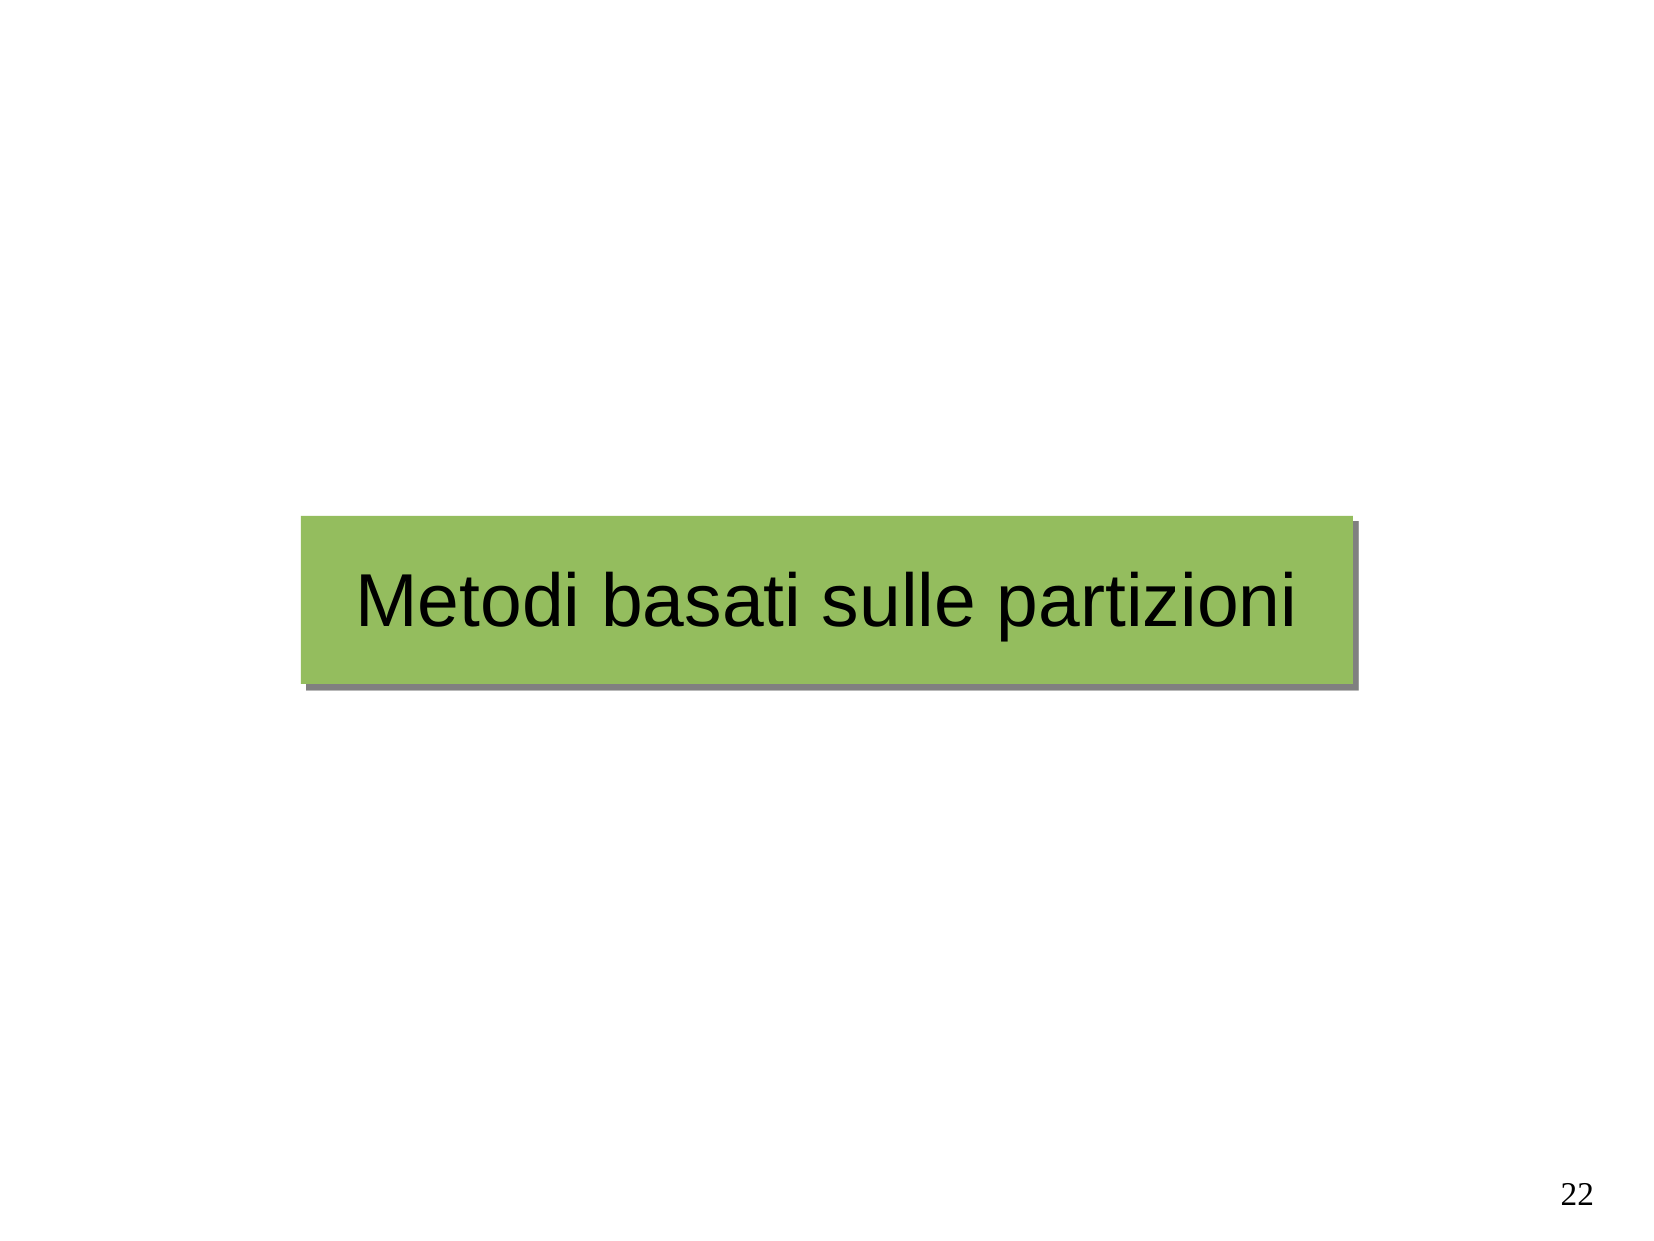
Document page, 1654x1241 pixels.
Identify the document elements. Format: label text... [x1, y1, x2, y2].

text_box Metodi basati sulle partizioni [300, 515, 1353, 684]
